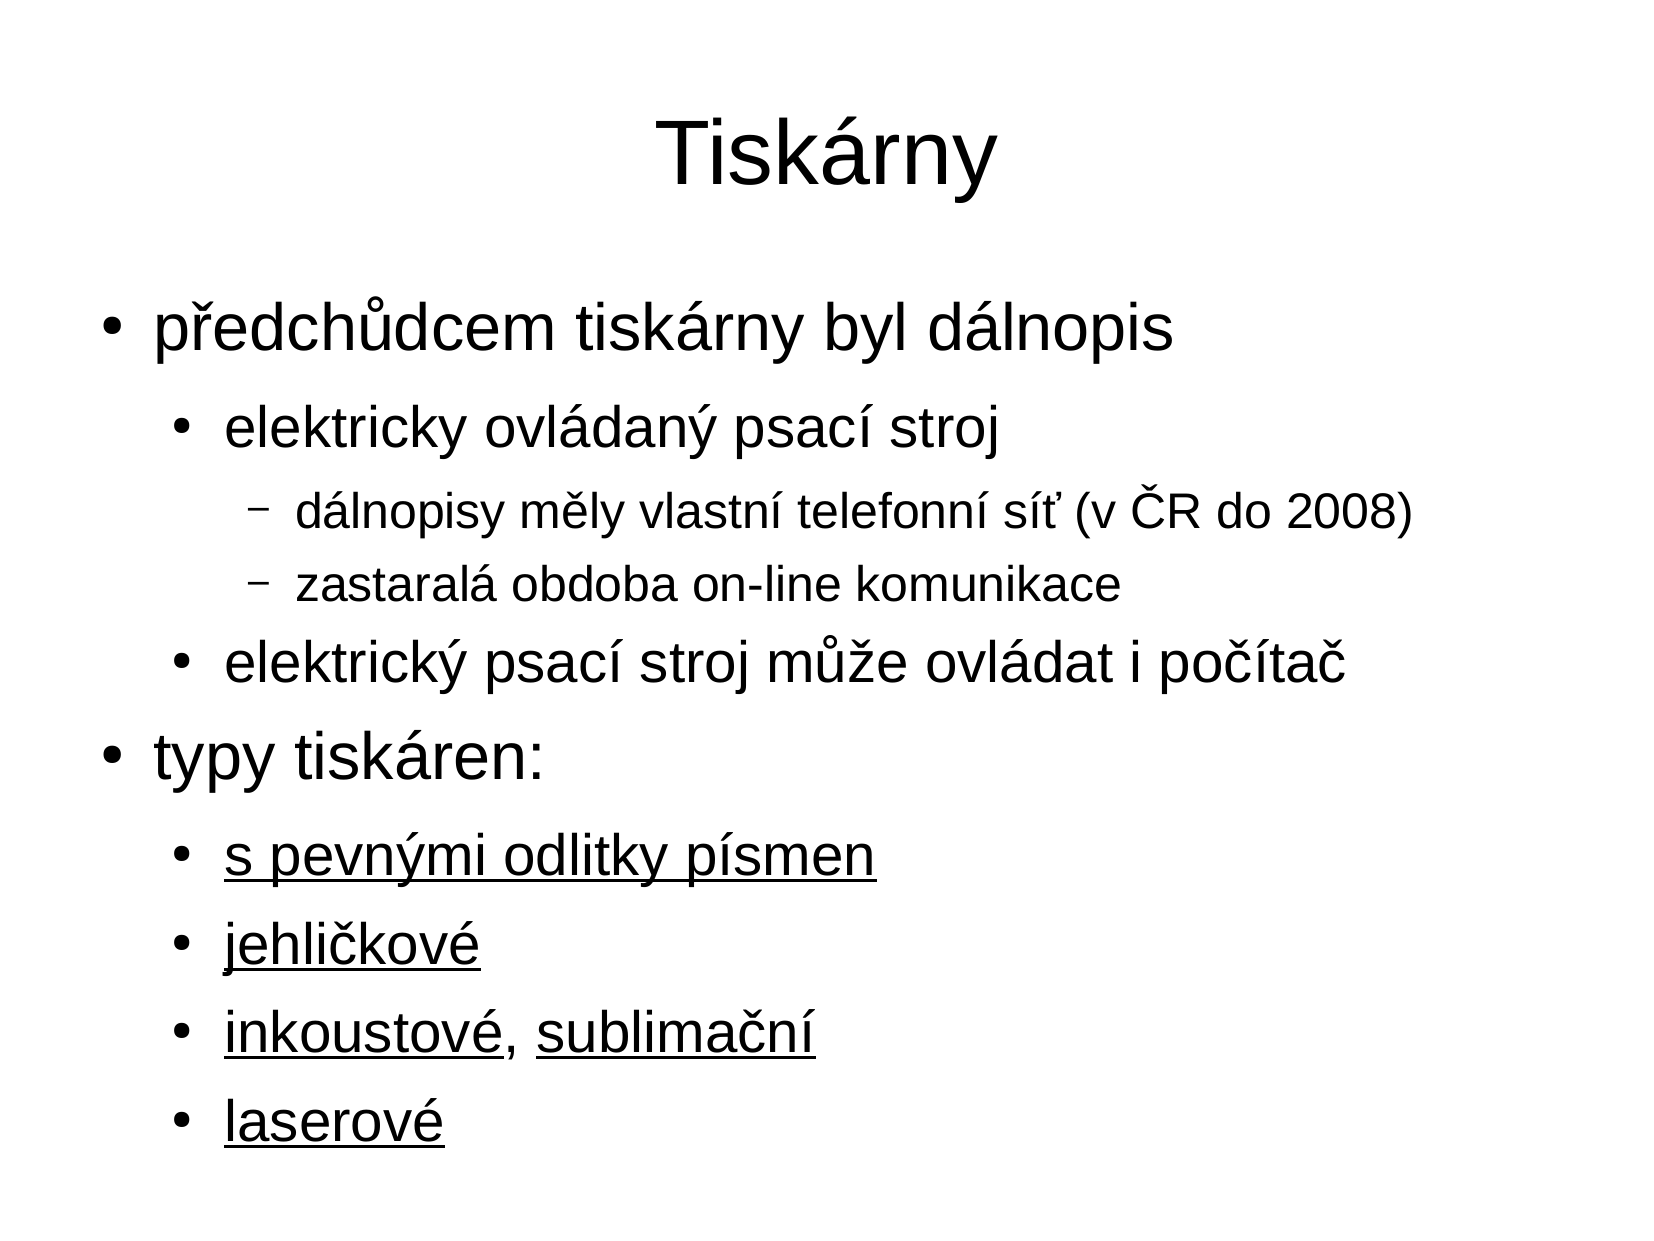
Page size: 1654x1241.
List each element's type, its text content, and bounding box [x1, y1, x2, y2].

title Tiskárny [82, 56, 1571, 250]
list předchůdcem tiskárny byl dálnopis elektricky ovládaný psací stroj dálnopisy měly vlastní telefonní síť (v ČR do 2008) zastaralá obdoba on-line komunikace elektrický psací stroj může ovládat i počítač typy tiskáren: s pevnými odlitky písmen jehličkové inkoustové, sublimační laserové [82, 290, 1571, 1154]
